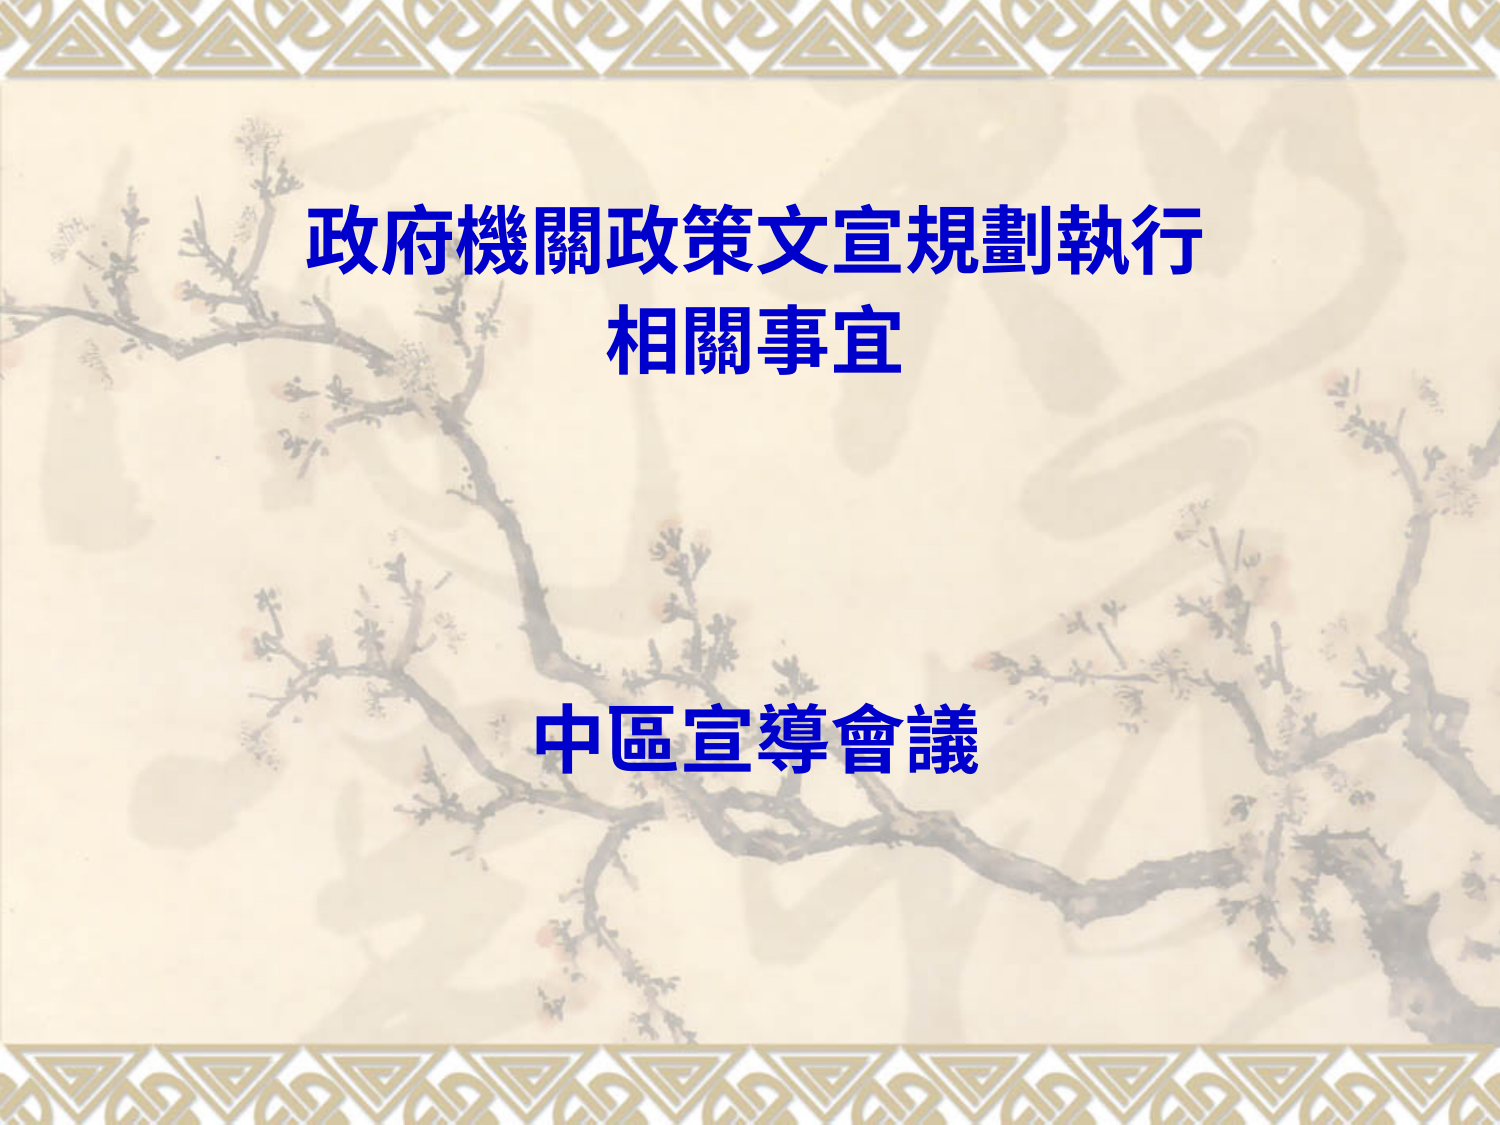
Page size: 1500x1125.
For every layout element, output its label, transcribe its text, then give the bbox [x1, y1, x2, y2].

subtitle 政府機關政策文宣規劃執行 相關事宜 中區宣導會議 [230, 196, 1281, 1024]
